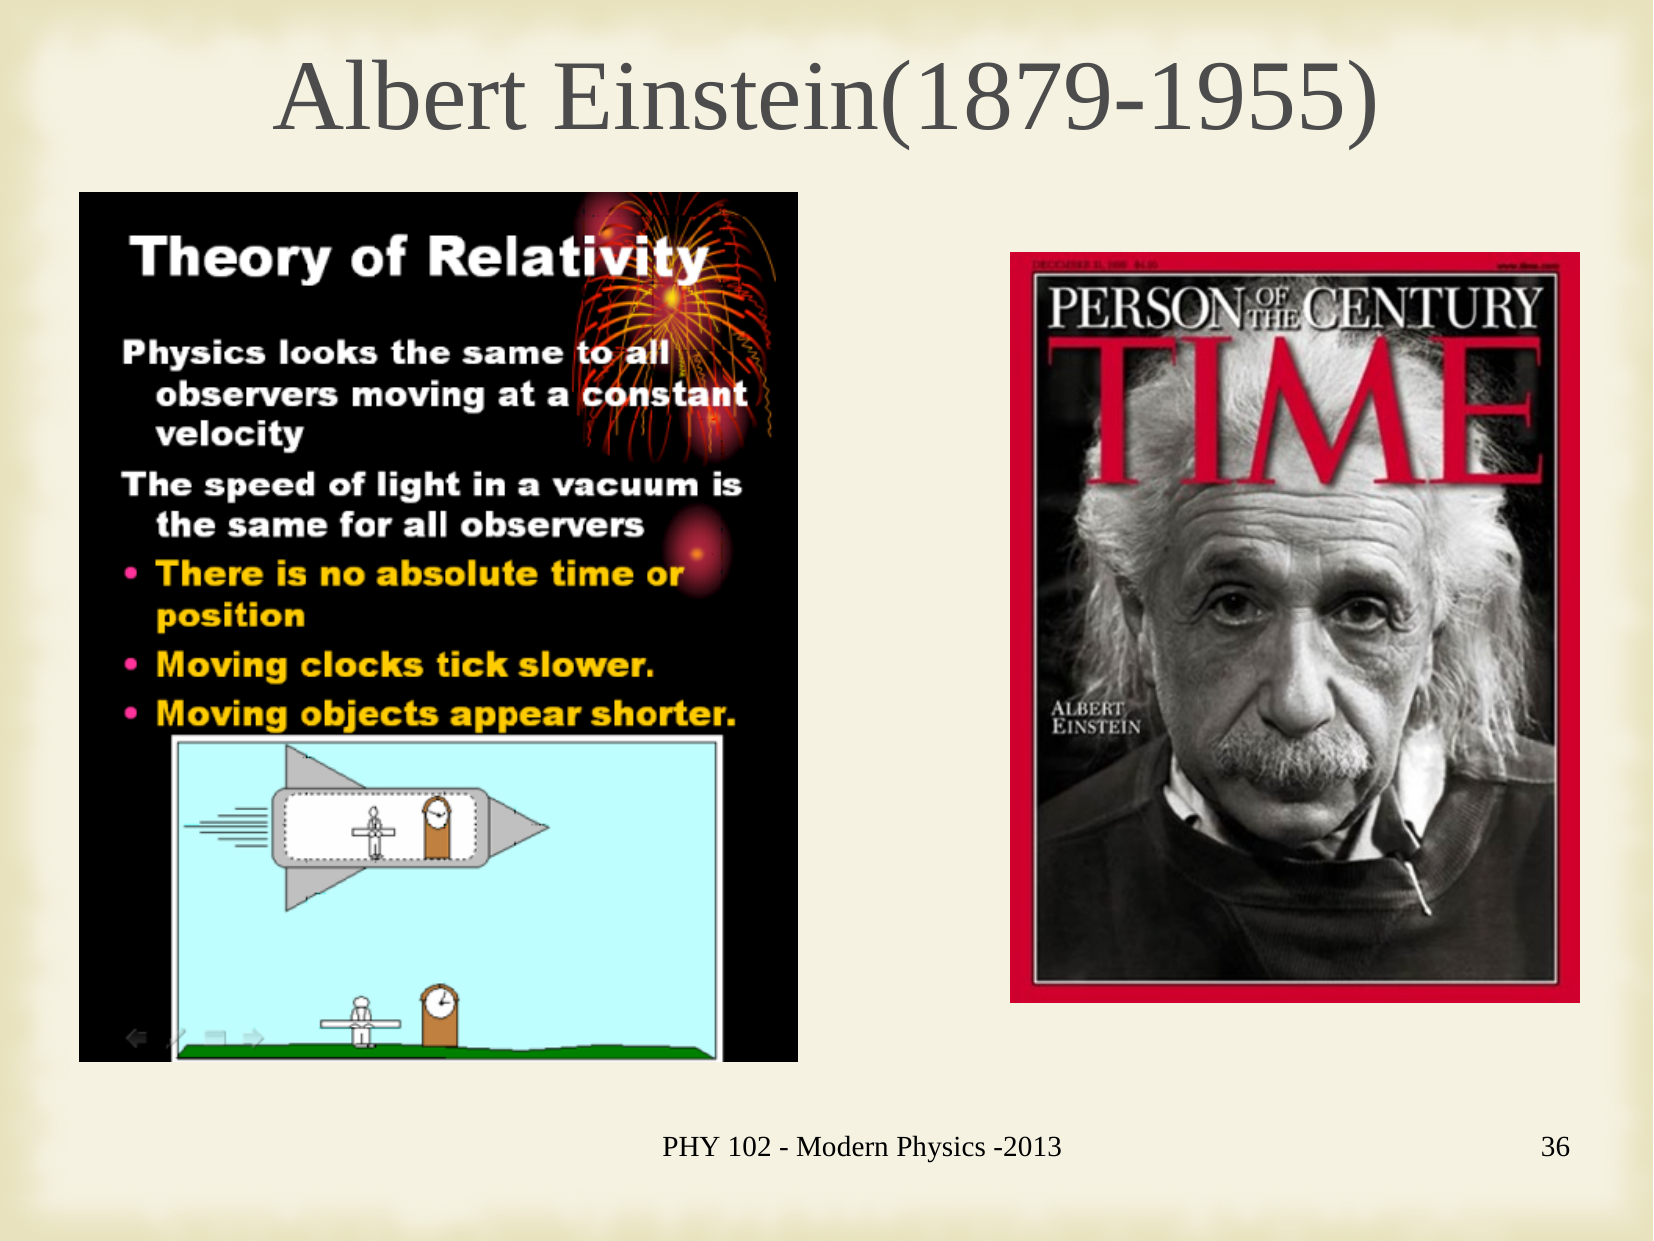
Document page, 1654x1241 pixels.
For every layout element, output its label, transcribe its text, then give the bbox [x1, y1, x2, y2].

title Albert Einstein(1879-1955) [82, 0, 1571, 193]
picture [0, 0, 1653, 1241]
